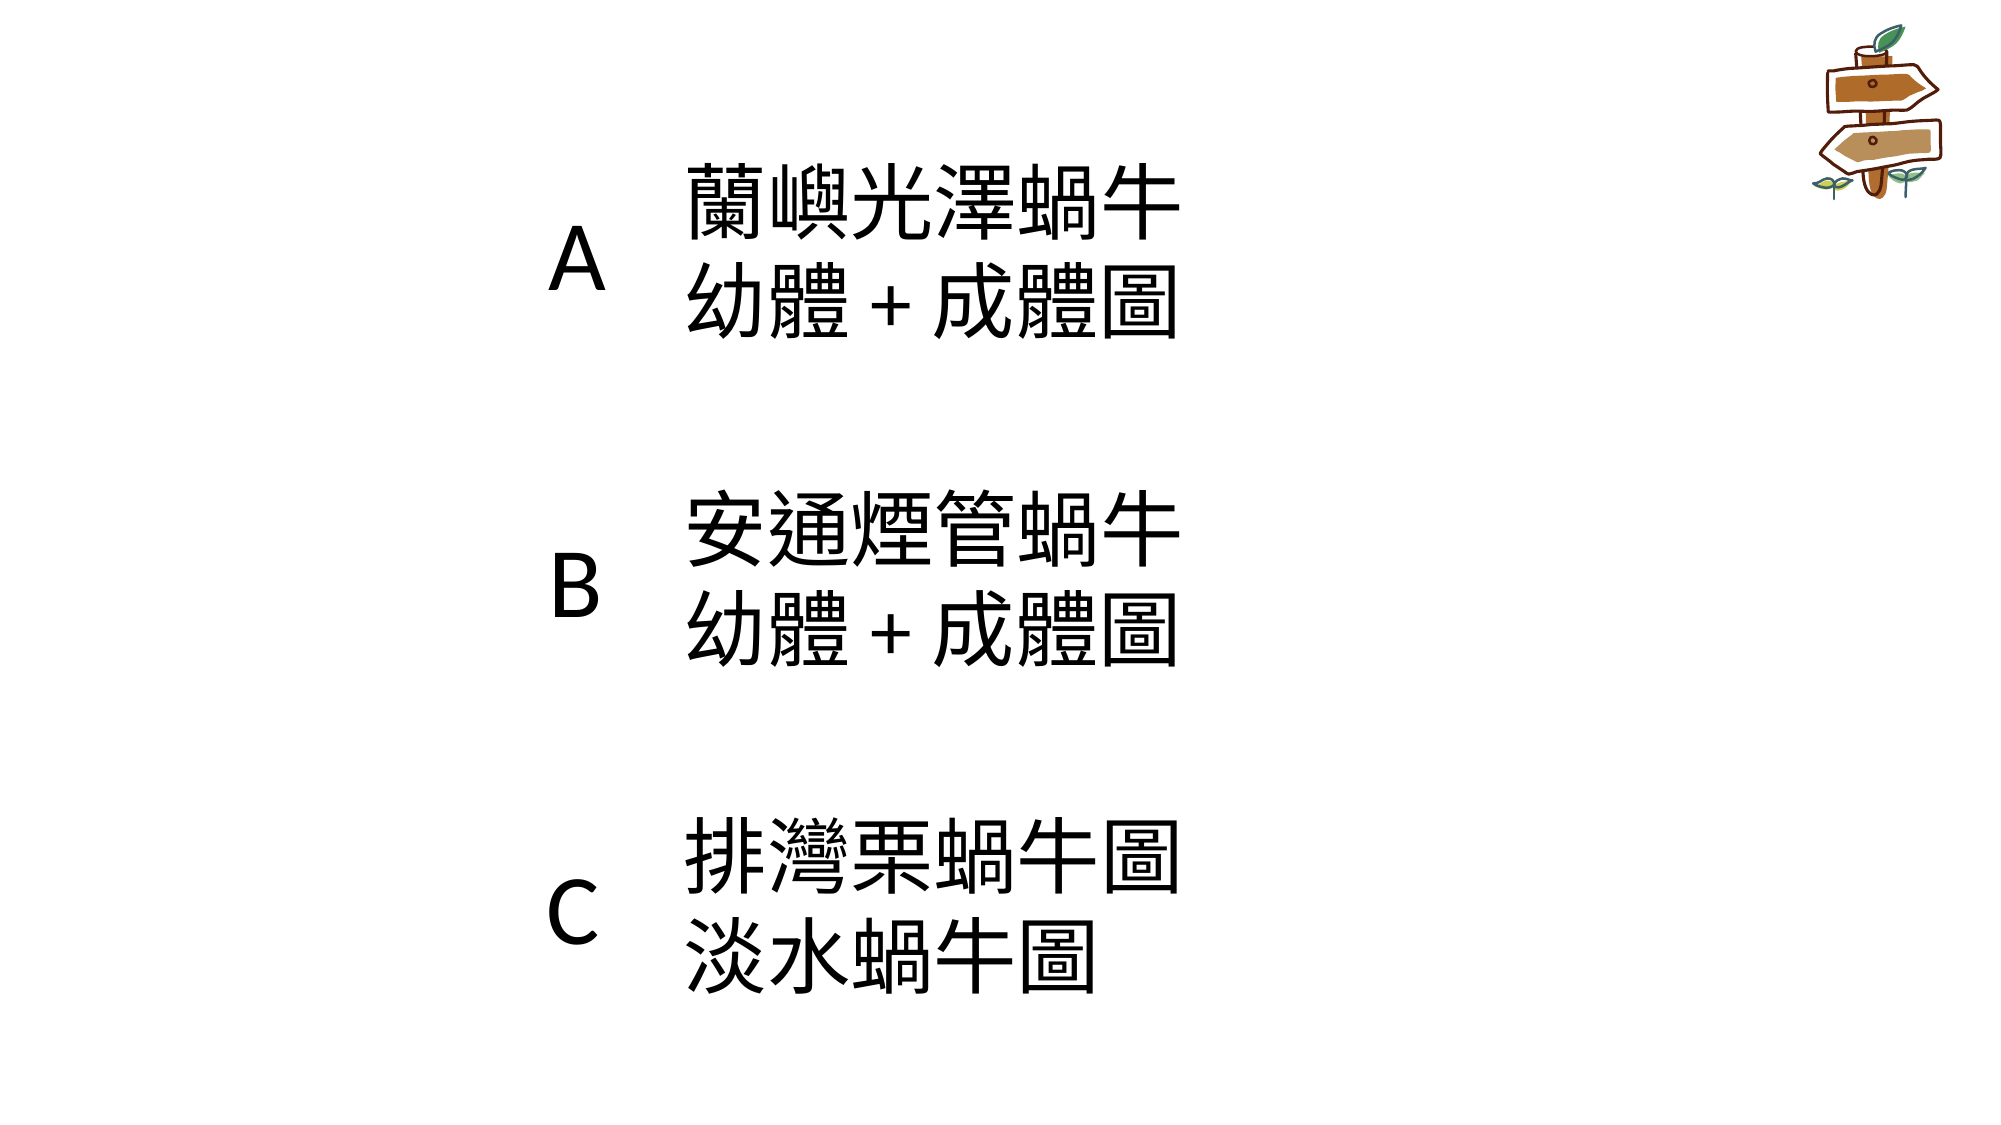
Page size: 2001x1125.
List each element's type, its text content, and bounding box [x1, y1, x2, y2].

text_box 安通煙管蝸牛 幼體+成體圖 [668, 469, 1214, 687]
text_box 排灣栗蝸牛圖 淡水蝸牛圖 [668, 796, 1214, 1014]
text_box C [531, 836, 613, 974]
text_box 蘭嶼光澤蝸牛 幼體+成體圖 [668, 142, 1214, 360]
text_box A [533, 183, 613, 320]
text_box B [533, 510, 613, 647]
picture [1811, 24, 1944, 201]
